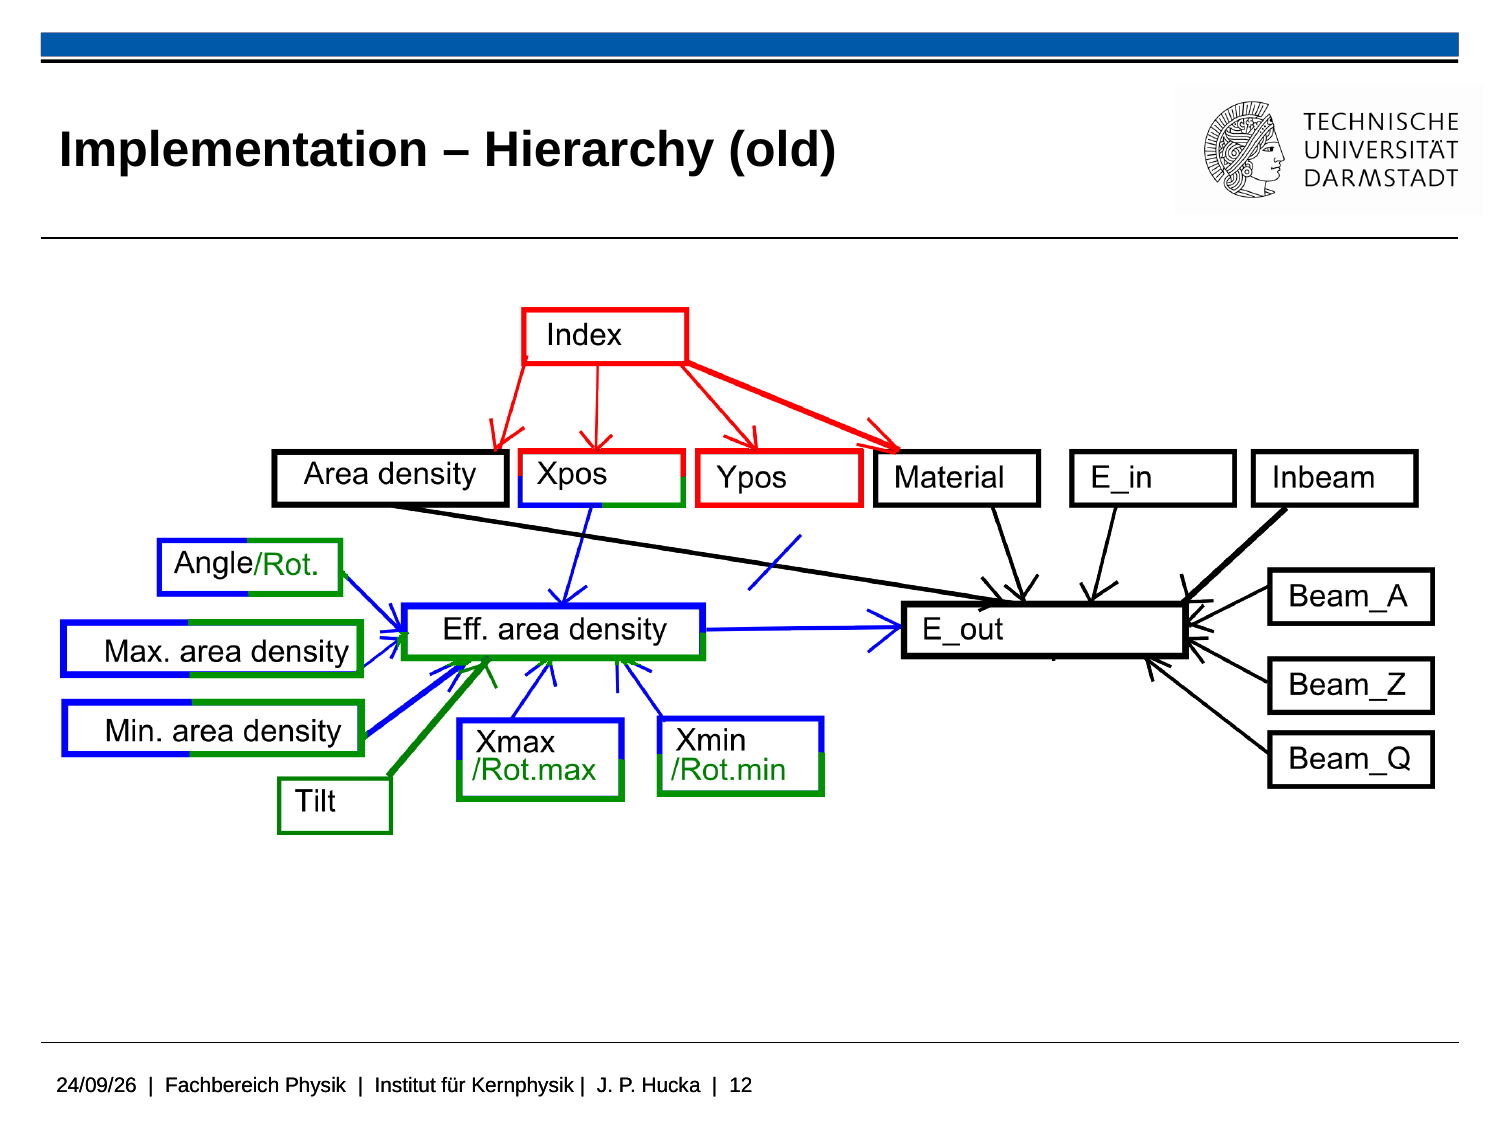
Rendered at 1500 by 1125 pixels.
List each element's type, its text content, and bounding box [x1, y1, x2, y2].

picture [60, 307, 1435, 835]
picture [1175, 84, 1483, 215]
title Implementation – Hierarchy (old) [59, 80, 1149, 218]
